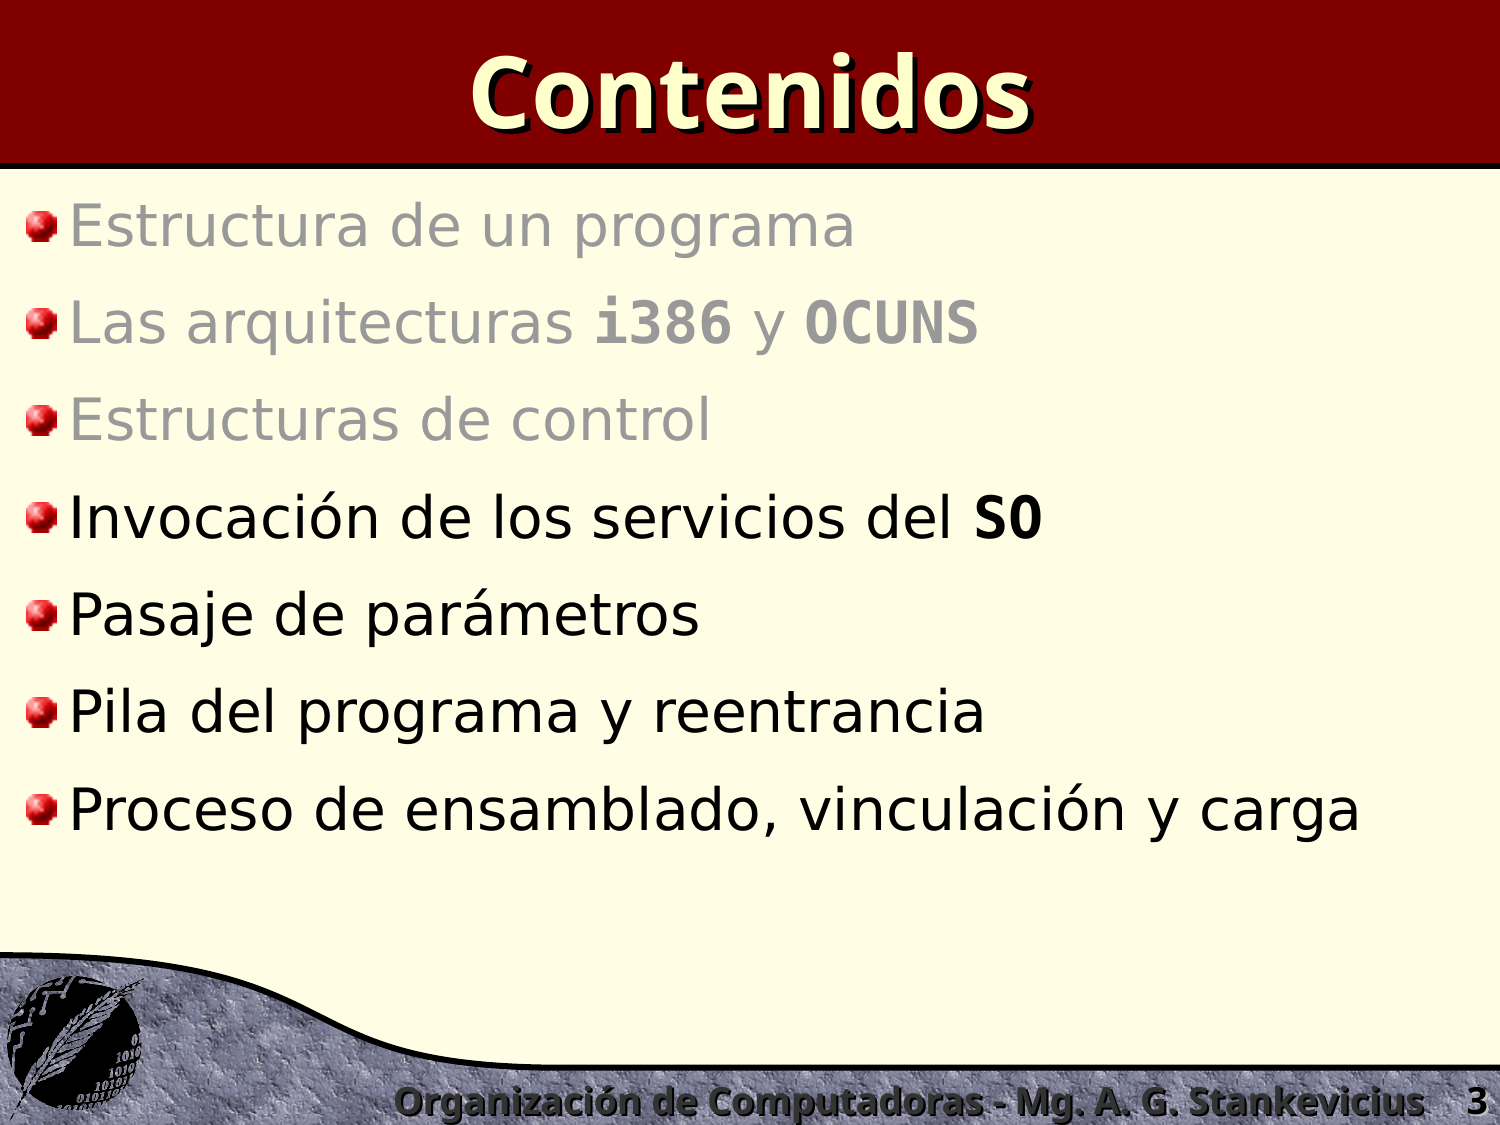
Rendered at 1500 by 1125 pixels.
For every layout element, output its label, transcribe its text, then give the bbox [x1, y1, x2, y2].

list Estructura de un programa Las arquitecturas i386 y OCUNS Estructuras de control Invocación de los servicios del SO Pasaje de parámetros Pila del programa y reentrancia Proceso de ensamblado, vinculación y carga [11, 192, 1486, 944]
picture [802, 1100, 806, 1110]
picture [448, 1100, 455, 1110]
picture [1058, 1100, 1065, 1110]
title Contenidos [15, 5, 1485, 160]
picture [0, 959, 1500, 1125]
